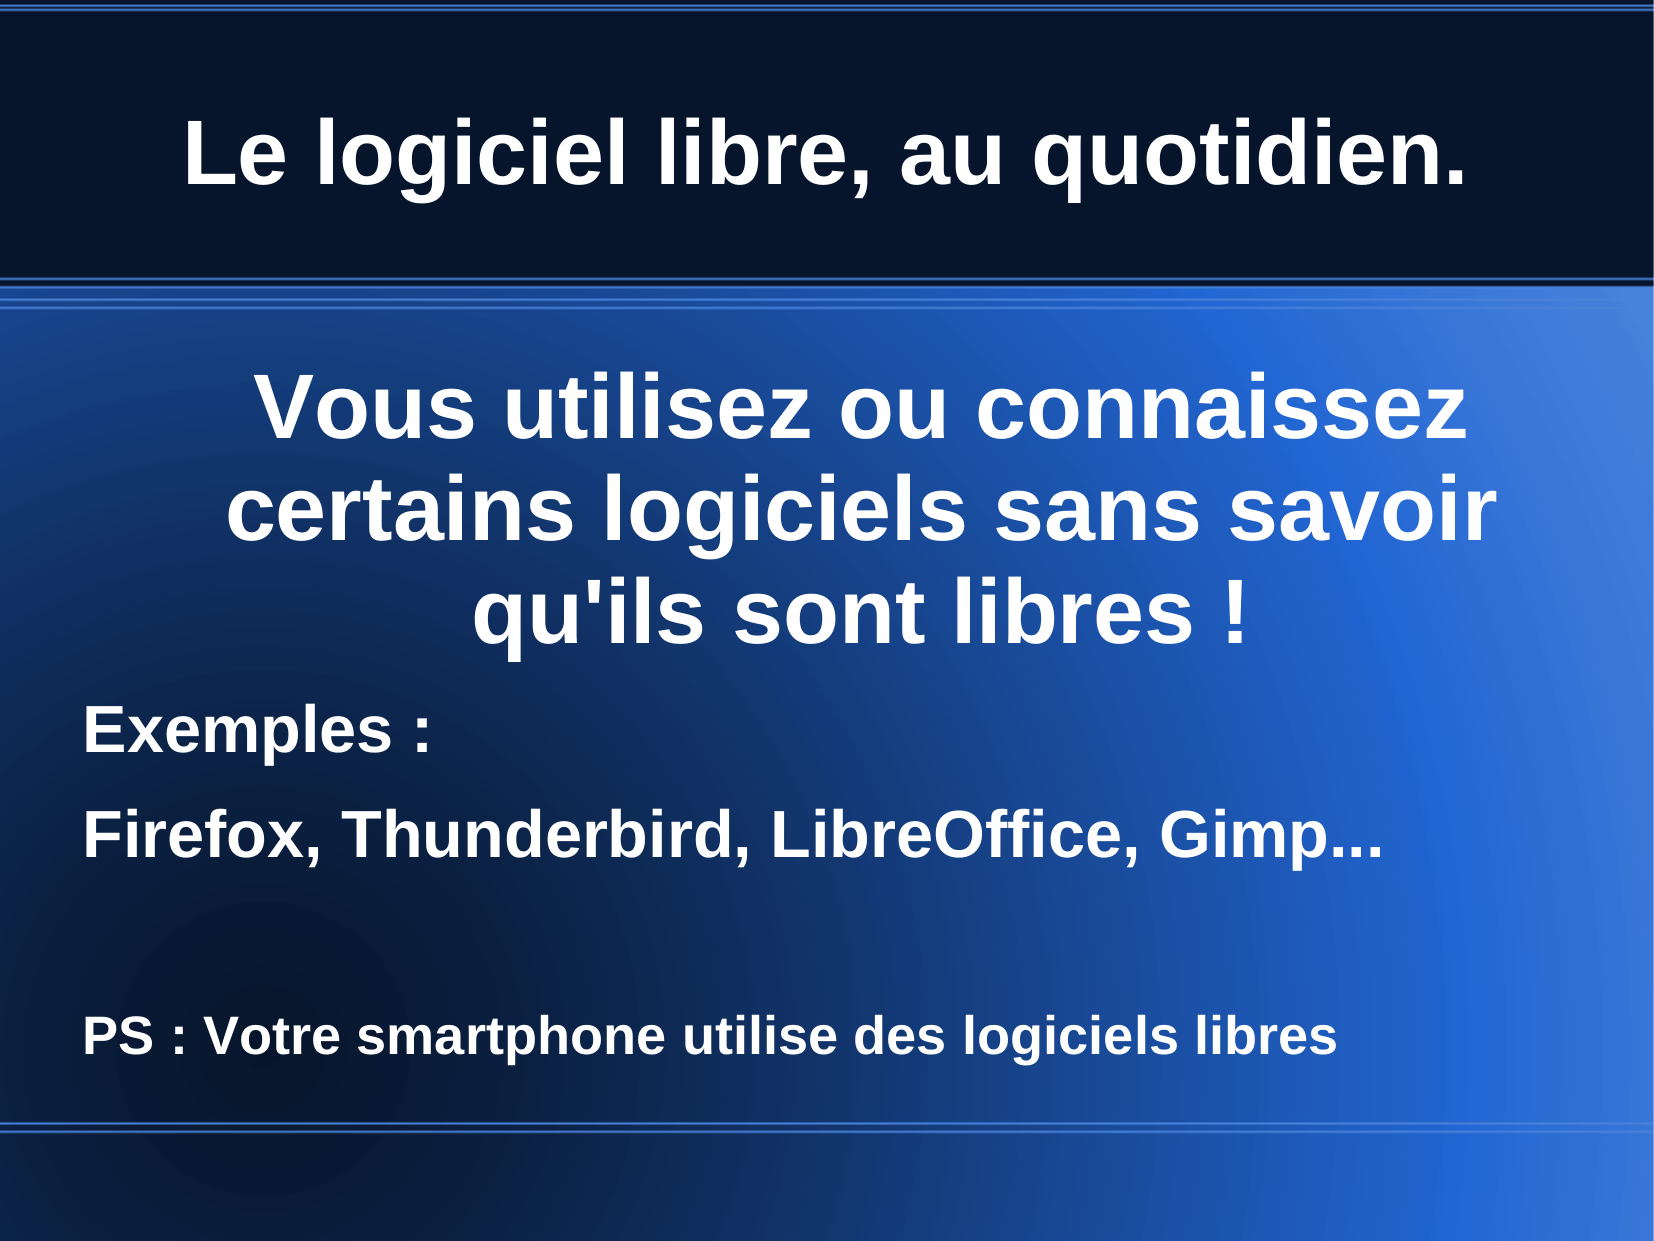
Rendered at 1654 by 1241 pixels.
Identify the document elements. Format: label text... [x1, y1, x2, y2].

title Le logiciel libre, au quotidien. [82, 49, 1571, 257]
picture [0, 0, 1654, 1241]
list Vous utilisez ou connaissez certains logiciels sans savoir qu'ils sont libres ! Exemples : Firefox, Thunderbird, LibreOffice, Gimp... PS : Votre smartphone utilise des logiciels libres [82, 355, 1571, 1075]
